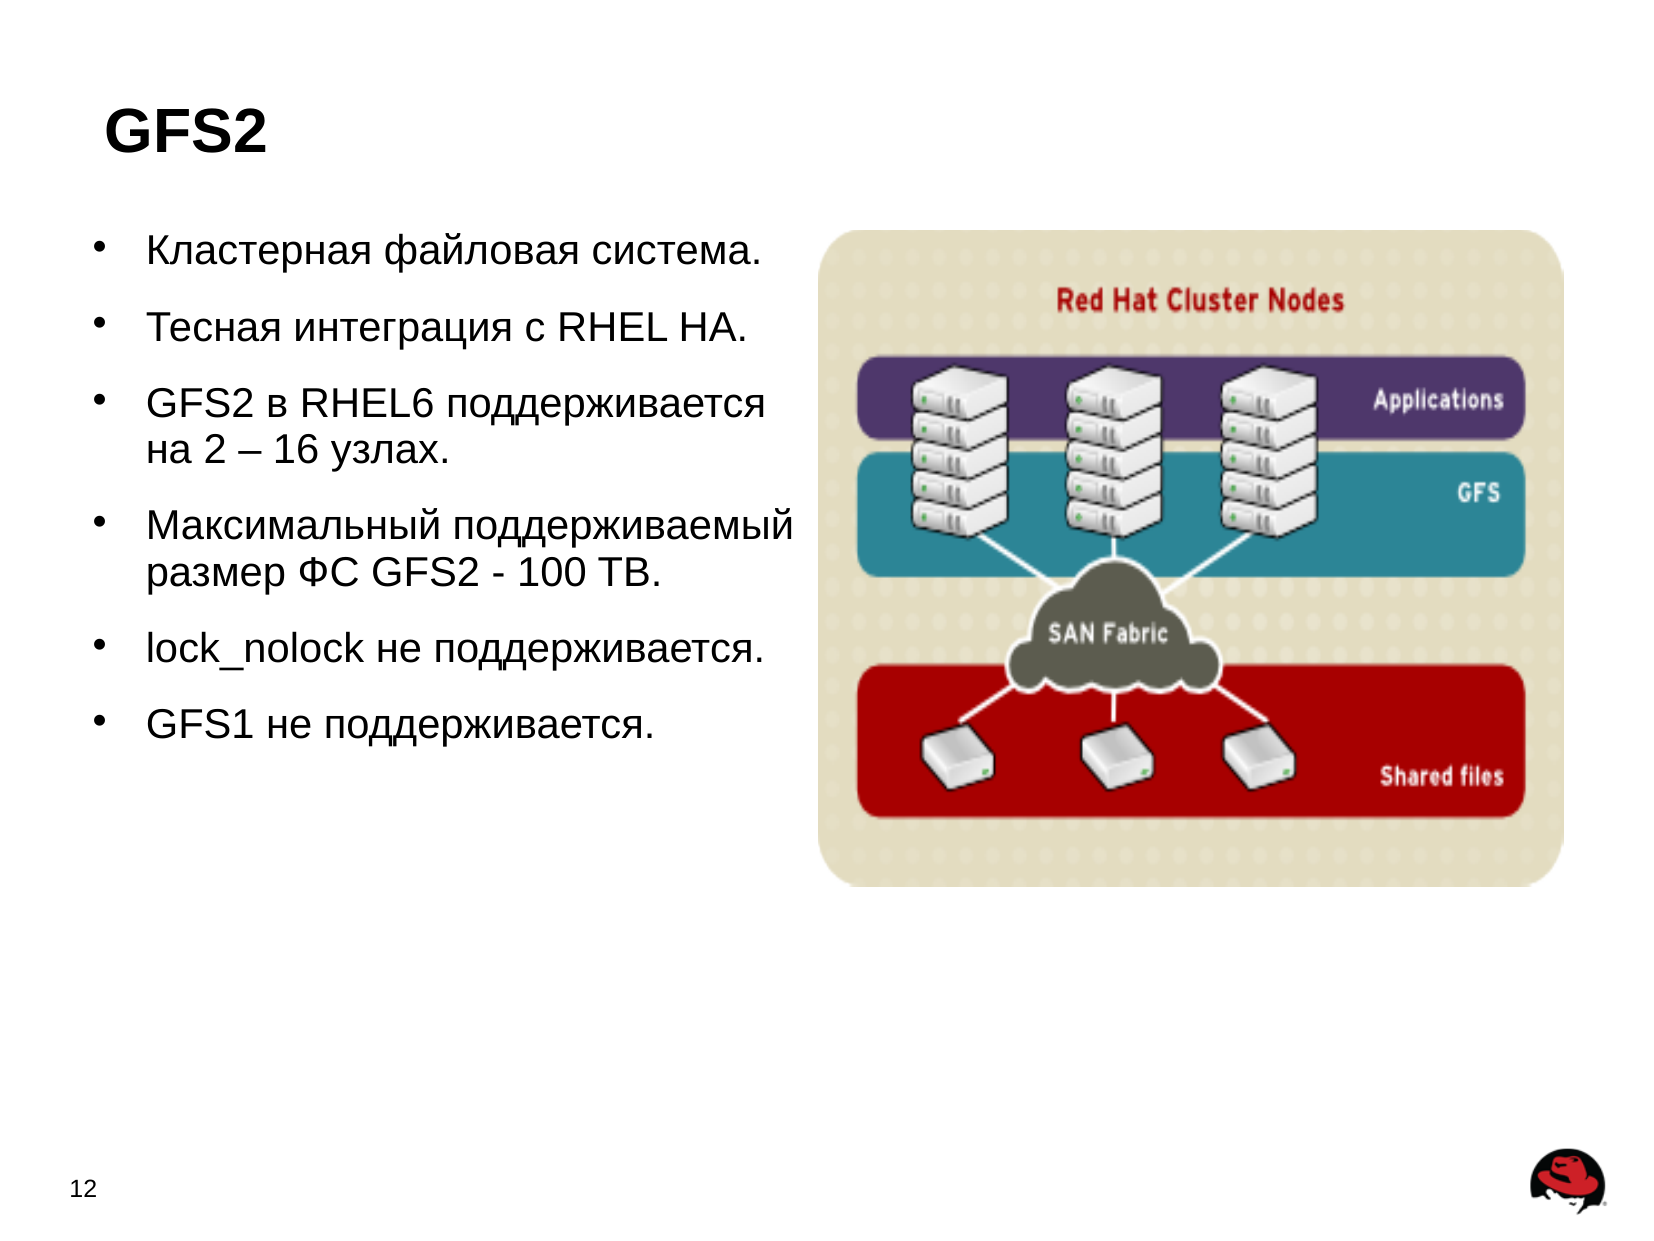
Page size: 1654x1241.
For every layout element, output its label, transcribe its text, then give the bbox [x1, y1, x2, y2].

picture [818, 230, 1564, 888]
text_box Кластерная файловая система. Тесная интеграция с RHEL HA. GFS2 в RHEL6 поддерживается на 2 – 16 узлах. Максимальный поддерживаемый размер ФС GFS2 - 100 TB. lock_nolock не поддерживается. GFS1 не поддерживается. [75, 225, 802, 1232]
title GFS2 [82, 37, 1571, 226]
picture [1529, 1146, 1613, 1224]
